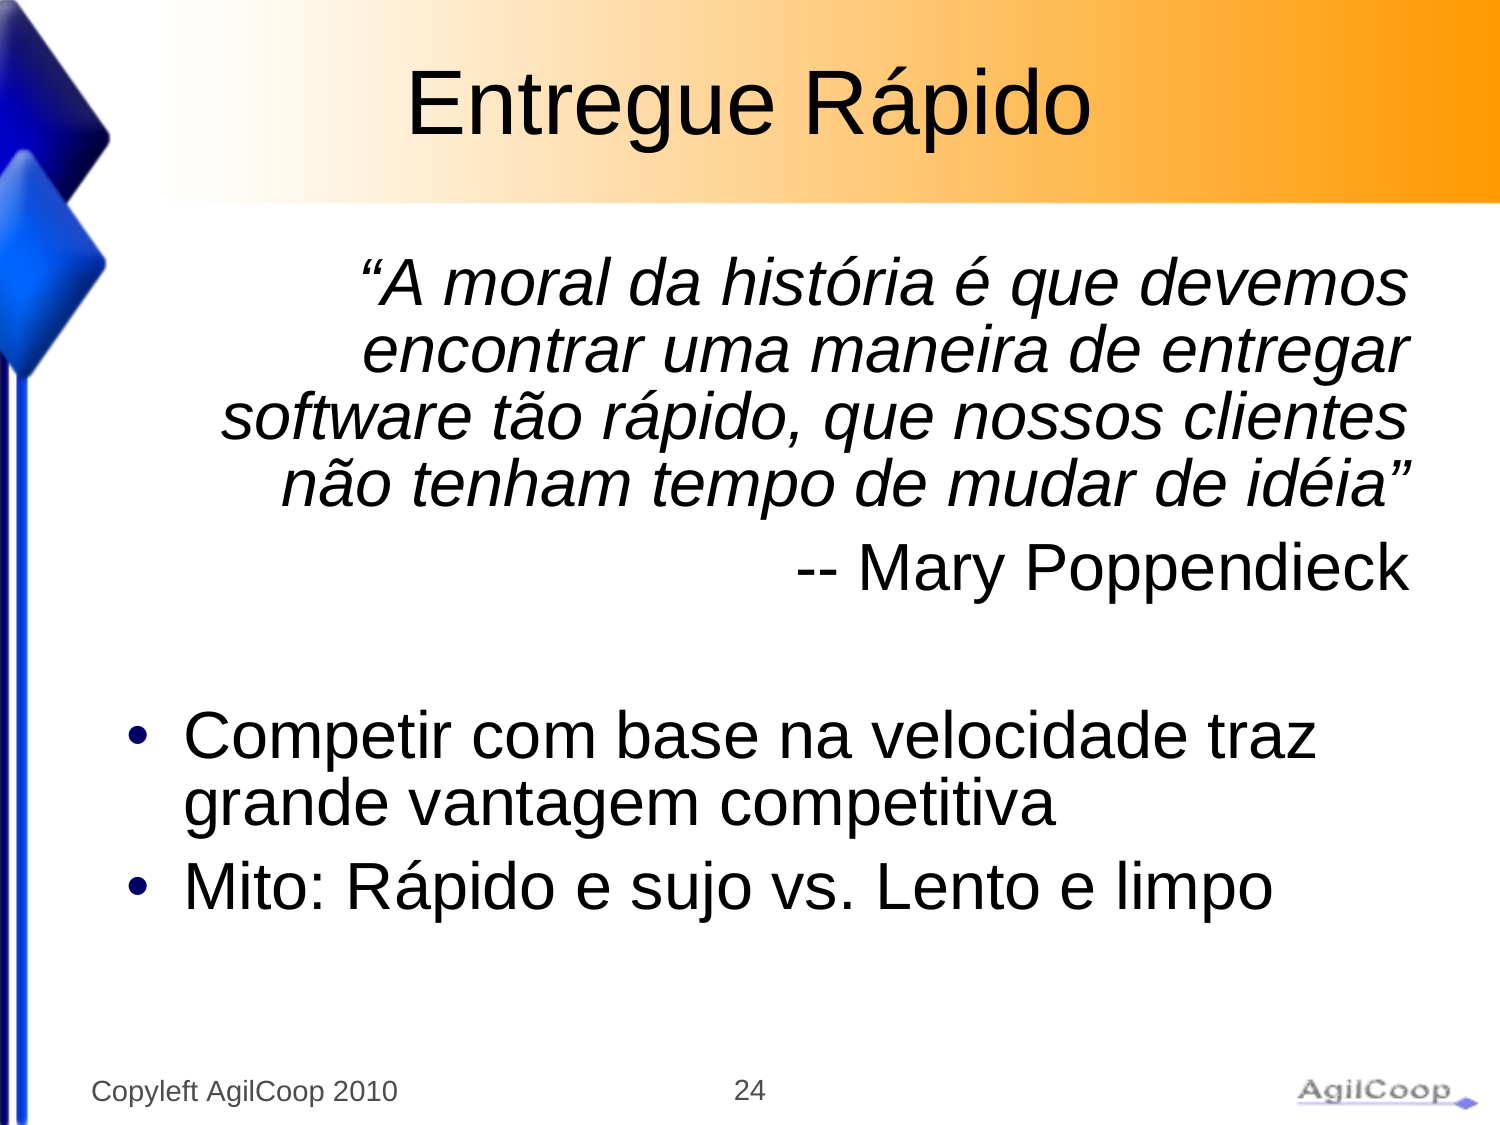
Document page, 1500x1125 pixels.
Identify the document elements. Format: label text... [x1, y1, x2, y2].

list “A moral da história é que devemos encontrar uma maneira de entregar software tão rápido, que nossos clientes não tenham tempo de mudar de idéia” -- Mary Poppendieck Competir com base na velocidade traz grande vantagem competitiva Mito: Rápido e sujo vs. Lento e limpo [112, 243, 1425, 1006]
title Entregue Rápido [75, 8, 1426, 197]
picture [0, 0, 1500, 1125]
